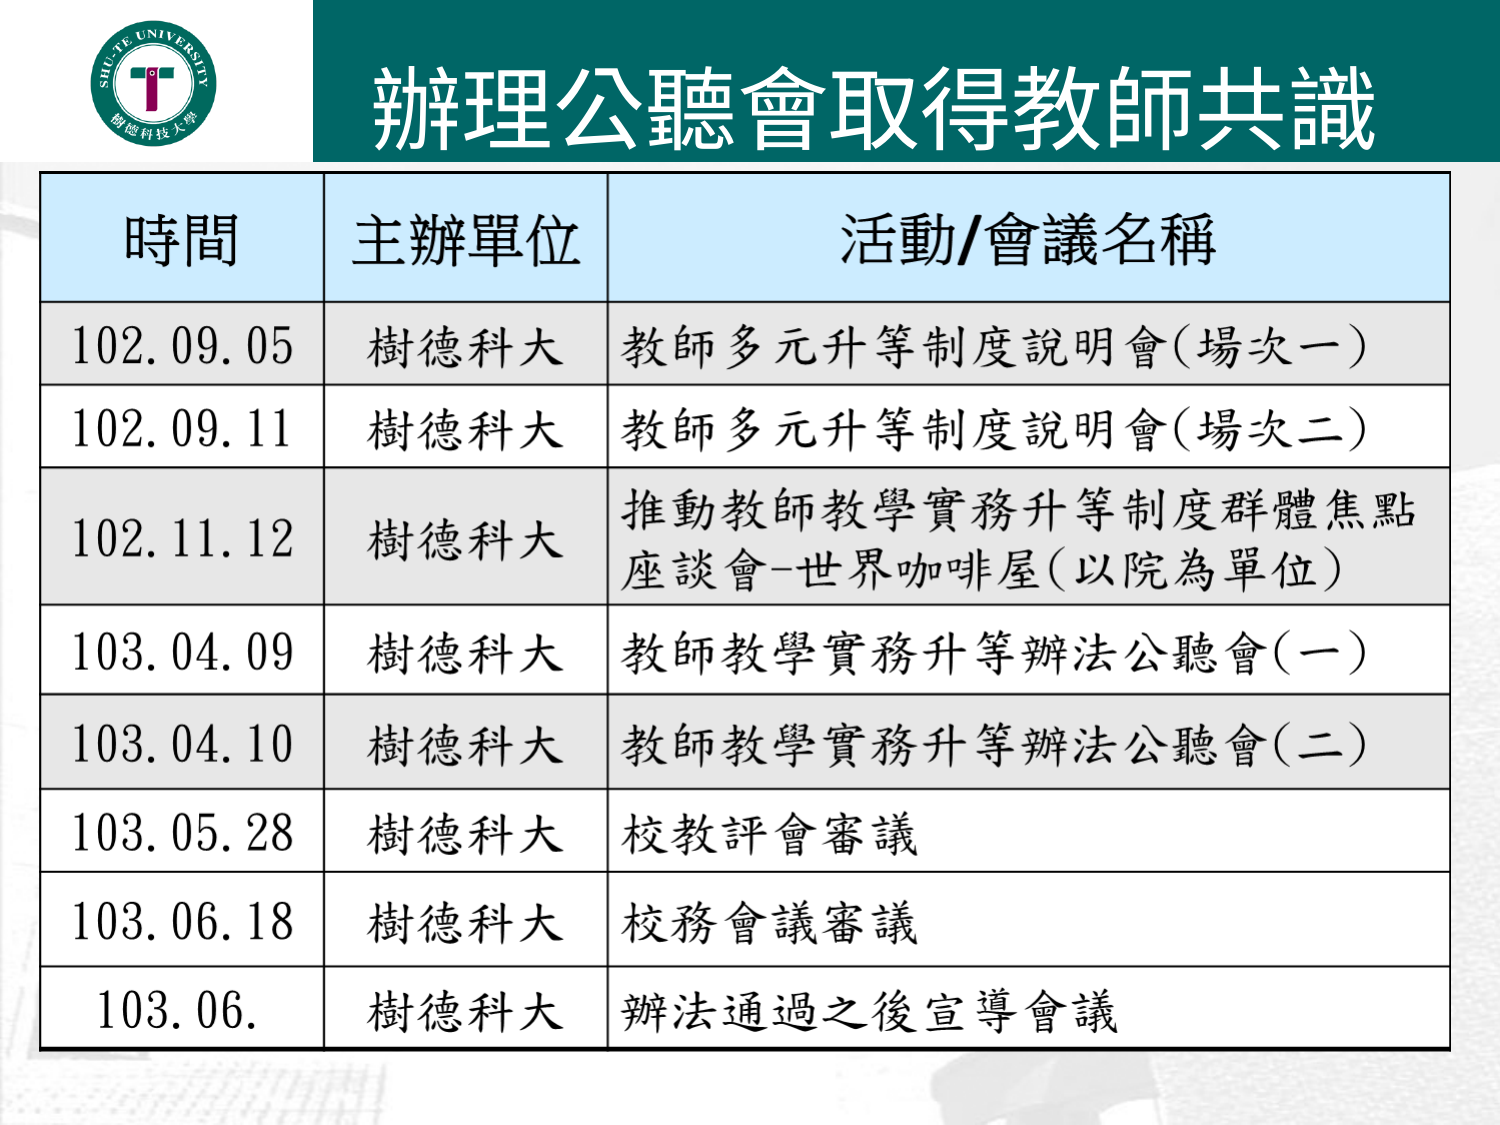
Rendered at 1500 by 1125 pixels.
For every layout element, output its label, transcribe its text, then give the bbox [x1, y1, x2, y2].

title 辦理公聽會取得教師共識 [324, 19, 1426, 171]
picture [39, 172, 1451, 1069]
